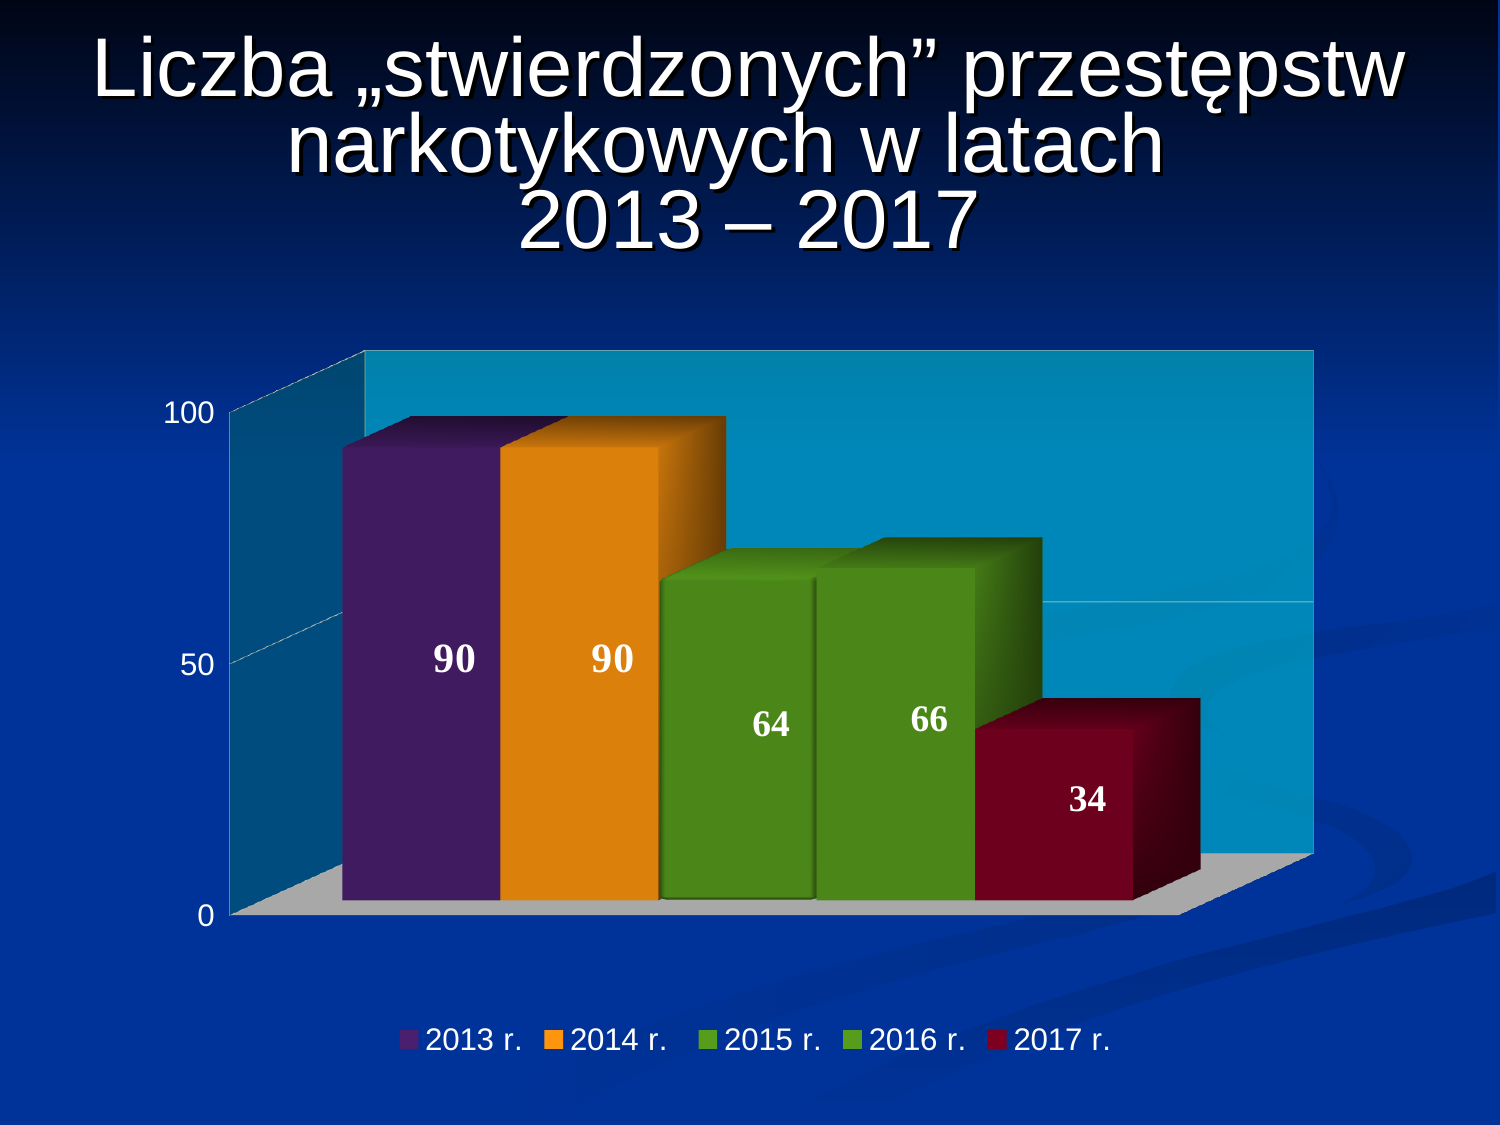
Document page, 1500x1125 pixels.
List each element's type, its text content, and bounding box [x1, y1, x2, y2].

chart [118, 321, 1394, 1063]
title Liczba „stwierdzonych” przestępstw narkotykowych w latach 2013 – 2017 [75, 21, 1424, 378]
